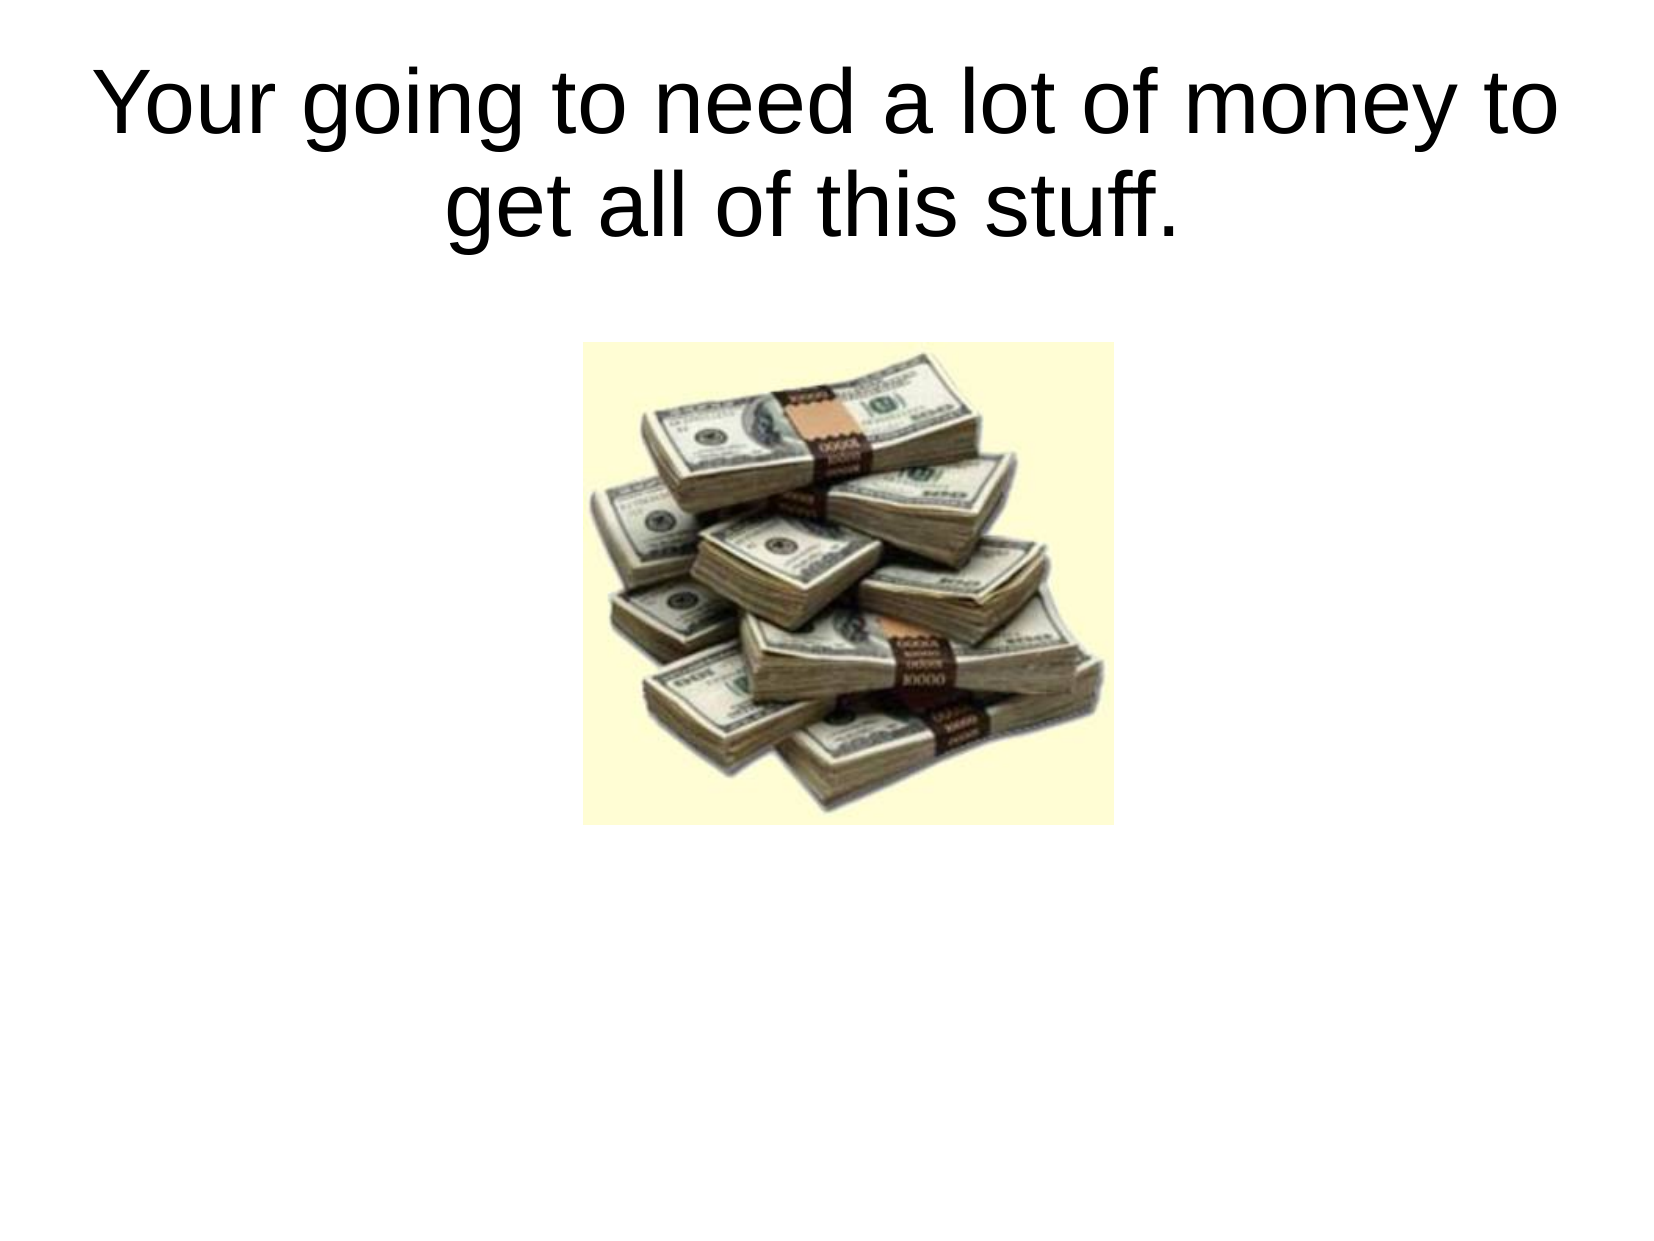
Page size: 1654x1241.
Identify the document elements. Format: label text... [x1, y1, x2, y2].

picture [583, 342, 1114, 825]
title Your going to need a lot of money to get all of this stuff. [82, 47, 1571, 259]
